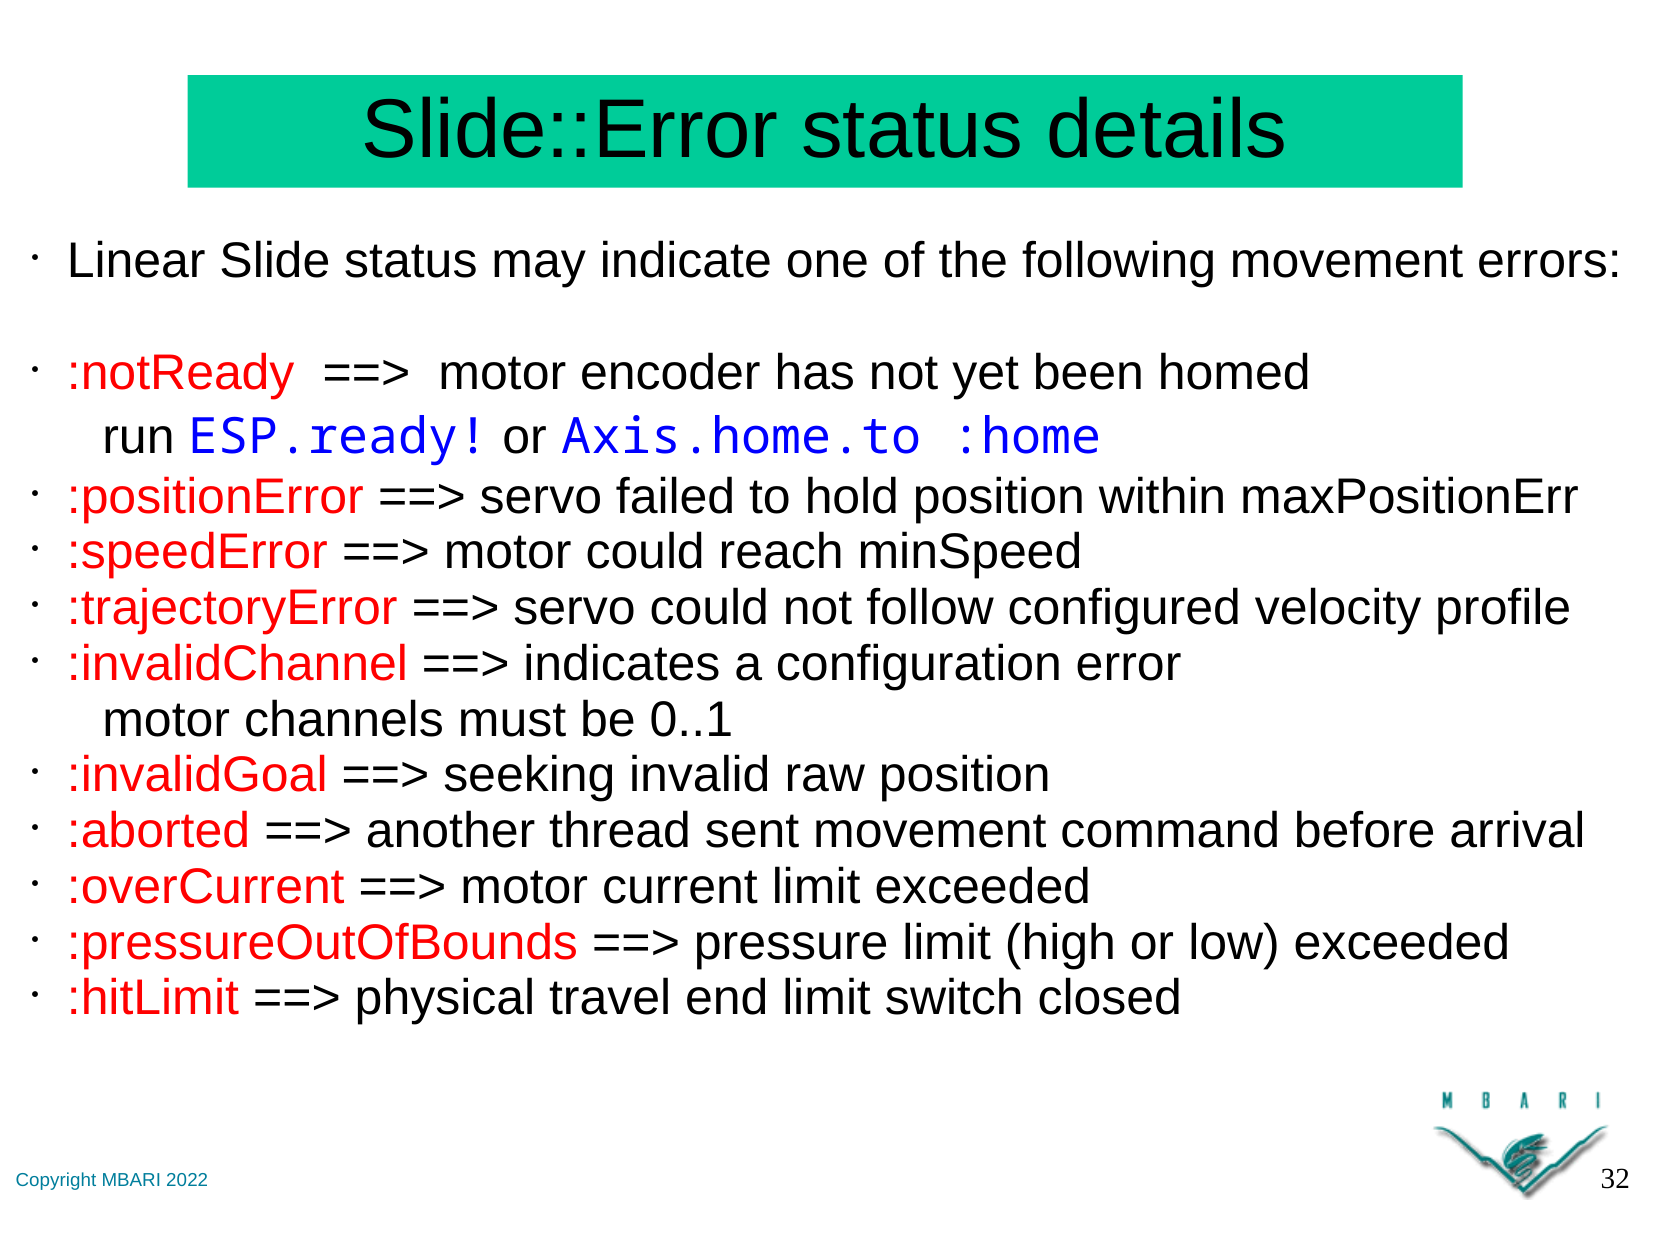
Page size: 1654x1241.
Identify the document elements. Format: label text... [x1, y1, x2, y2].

text_box Slide::Error status details [187, 75, 1463, 188]
picture [1426, 1132, 1613, 1200]
text_box Linear Slide status may indicate one of the following movement errors: :notReady ==> motor encoder has not yet been homed run ESP.ready! or Axis.home.to :home :positionError ==> servo failed to hold position within maxPositionErr :speedError ==> motor could reach minSpeed :trajectoryError ==> servo could not follow configured velocity profile :invalidChannel ==> indicates a configuration error motor channels must be 0..1 :invalidGoal ==> seeking invalid raw position :aborted ==> another thread sent movement command before arrival :overCurrent ==> motor current limit exceeded :pressureOutOfBounds ==> pressure limit (high or low) exceeded :hitLimit ==> physical travel end limit switch closed [0, 225, 1654, 1132]
